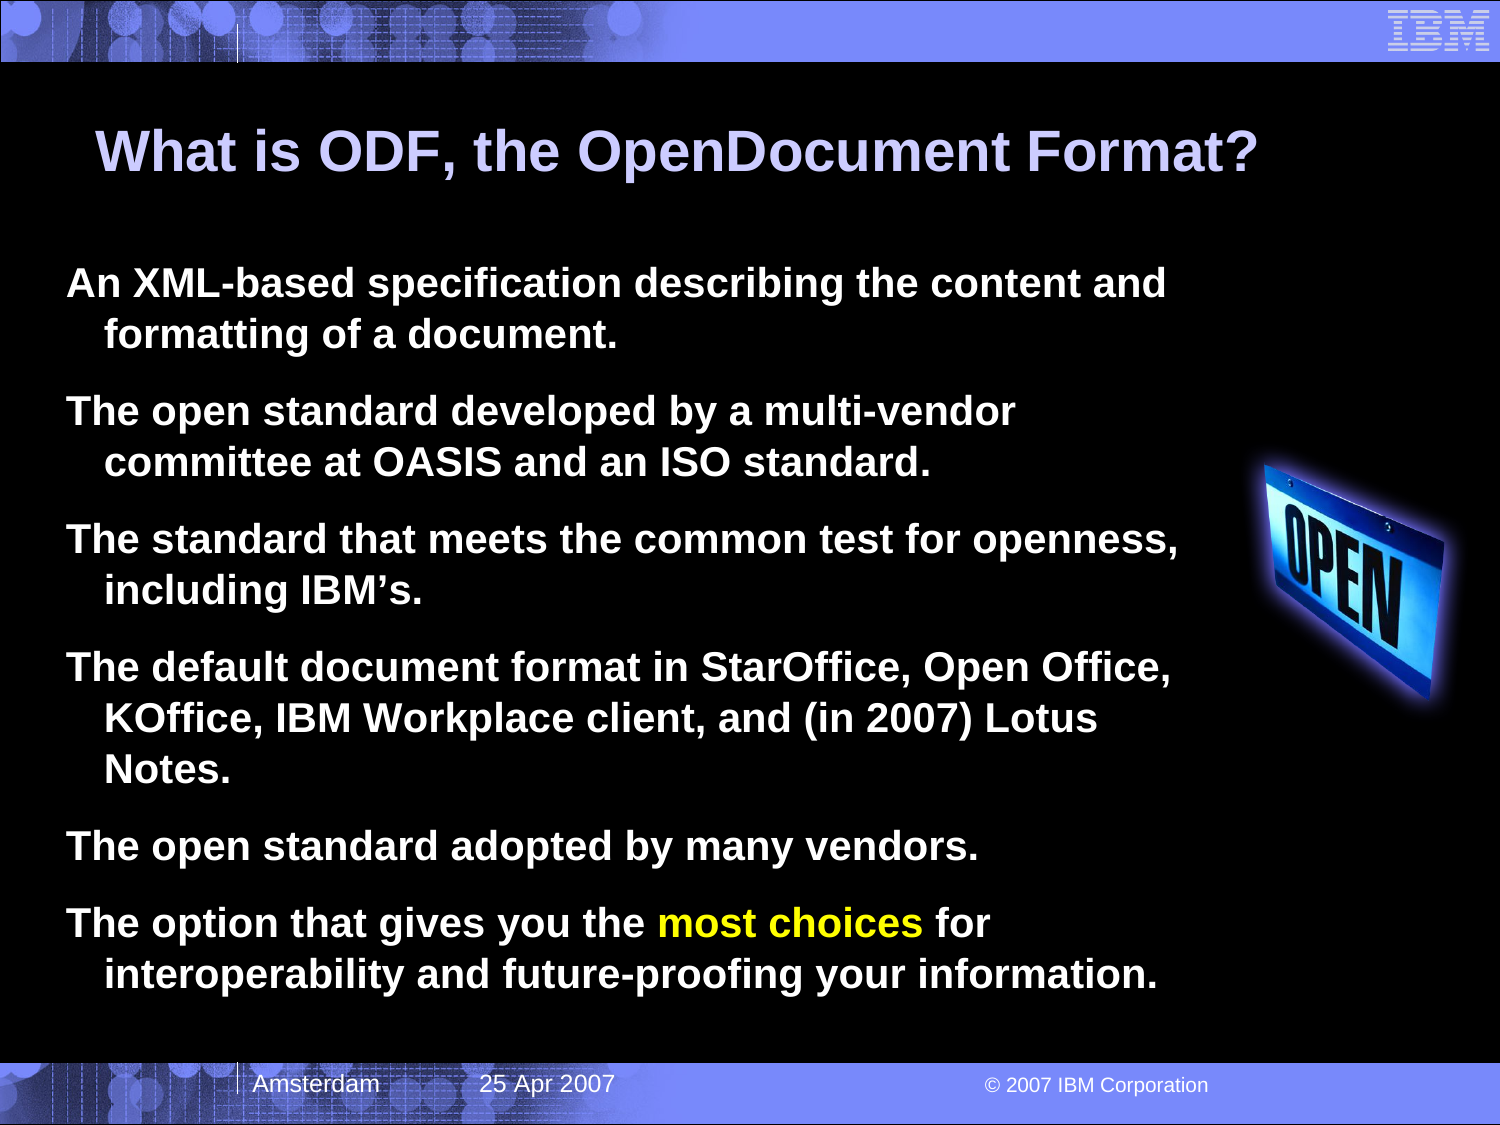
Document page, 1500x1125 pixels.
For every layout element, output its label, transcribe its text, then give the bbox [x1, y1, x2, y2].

picture [1239, 441, 1469, 723]
list An XML-based specification describing the content and formatting of a document. The open standard developed by a multi-vendor committee at OASIS and an ISO standard. The standard that meets the common test for openness, including IBM’s. The default document format in StarOffice, Open Office, KOffice, IBM Workplace client, and (in 2007) Lotus Notes. The open standard adopted by many vendors. The option that gives you the most choices for interoperability and future-proofing your information. [51, 247, 1240, 1108]
title What is ODF, the OpenDocument Format? [80, 117, 1342, 199]
picture [0, 1063, 1500, 1124]
picture [1, 1, 1500, 62]
